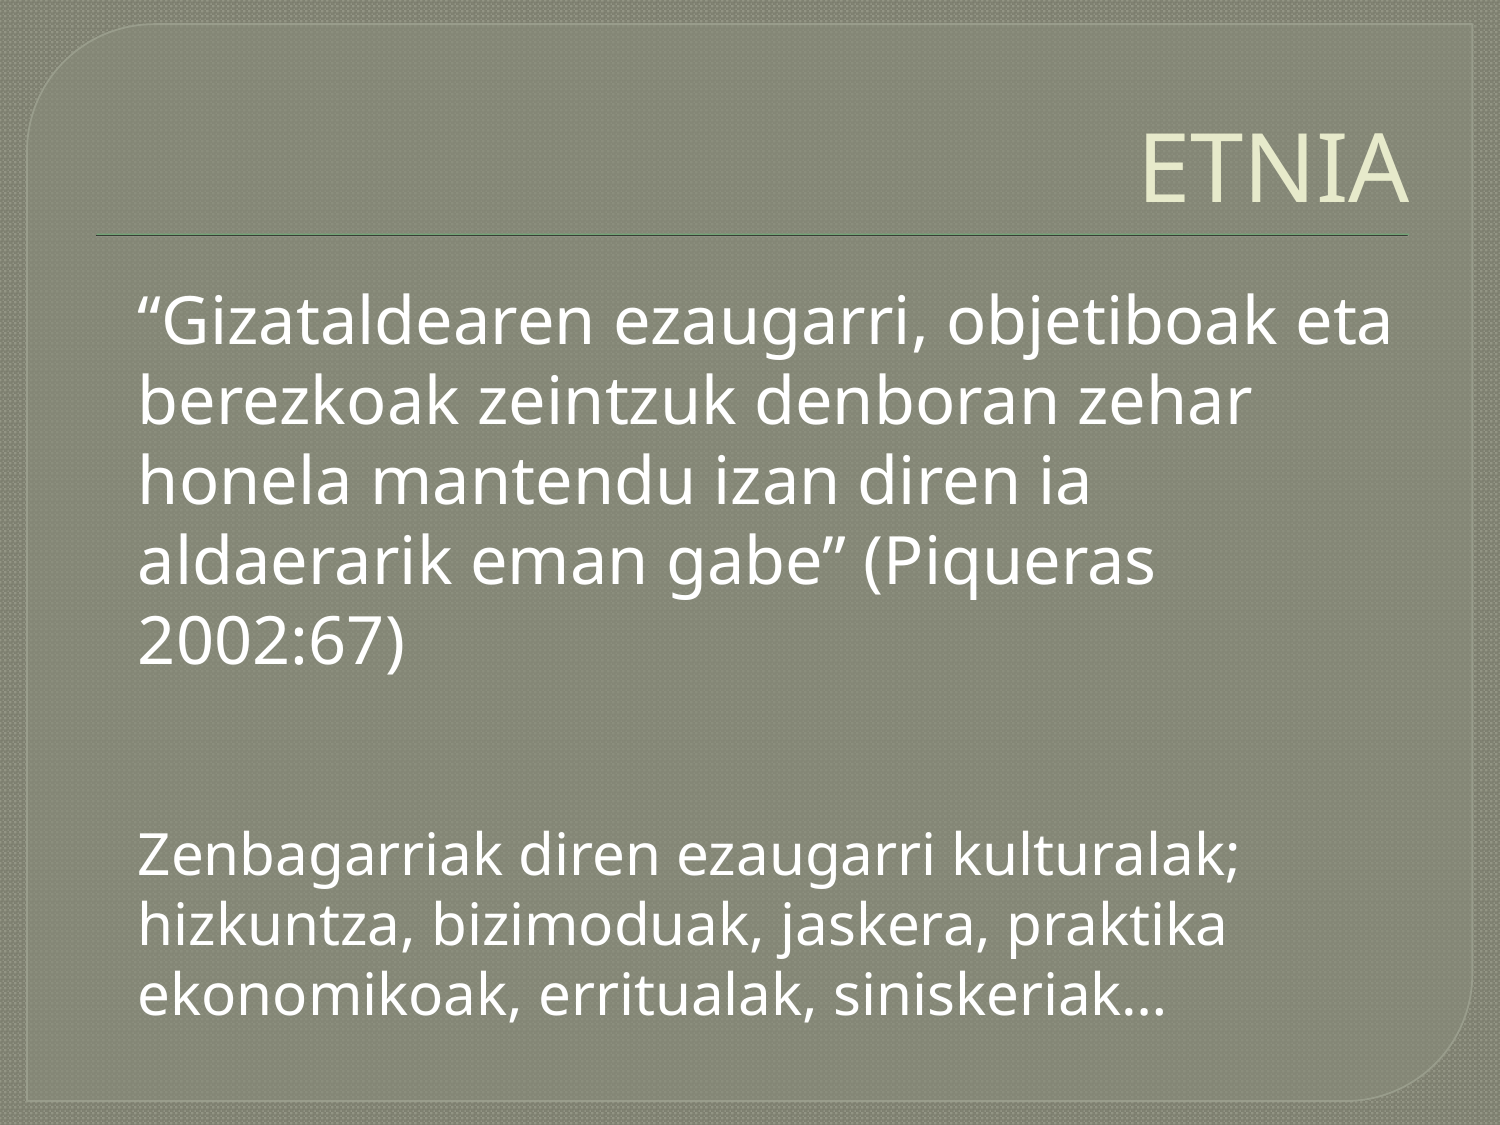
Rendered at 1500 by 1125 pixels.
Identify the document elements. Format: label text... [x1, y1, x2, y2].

picture [0, 0, 1500, 1125]
list “Gizataldearen ezaugarri, objetiboak eta berezkoak zeintzuk denboran zehar honela mantendu izan diren ia aldaerarik eman gabe” (Piqueras 2002:67) Zenbagarriak diren ezaugarri kulturalak; hizkuntza, bizimoduak, jaskera, praktika ekonomikoak, erritualak, siniskeriak… [75, 270, 1425, 1013]
title ETNIA [75, 41, 1425, 230]
